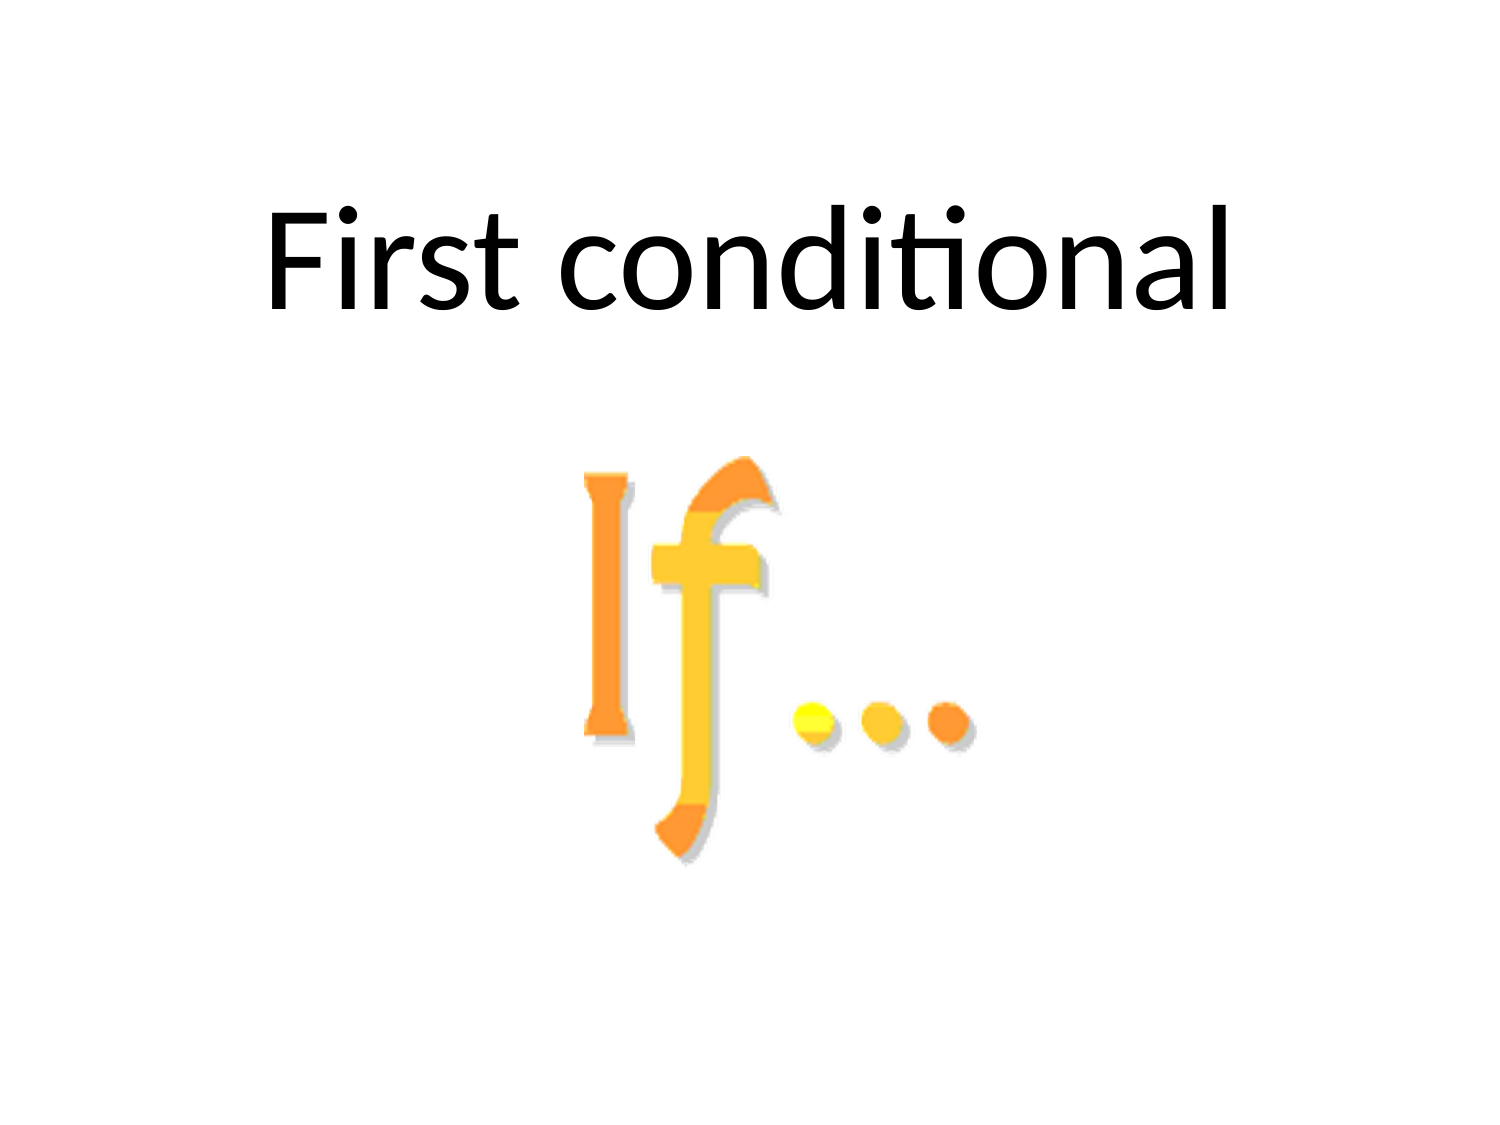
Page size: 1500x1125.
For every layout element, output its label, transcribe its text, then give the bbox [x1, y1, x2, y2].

title First conditional [112, 137, 1388, 362]
picture [584, 456, 982, 870]
